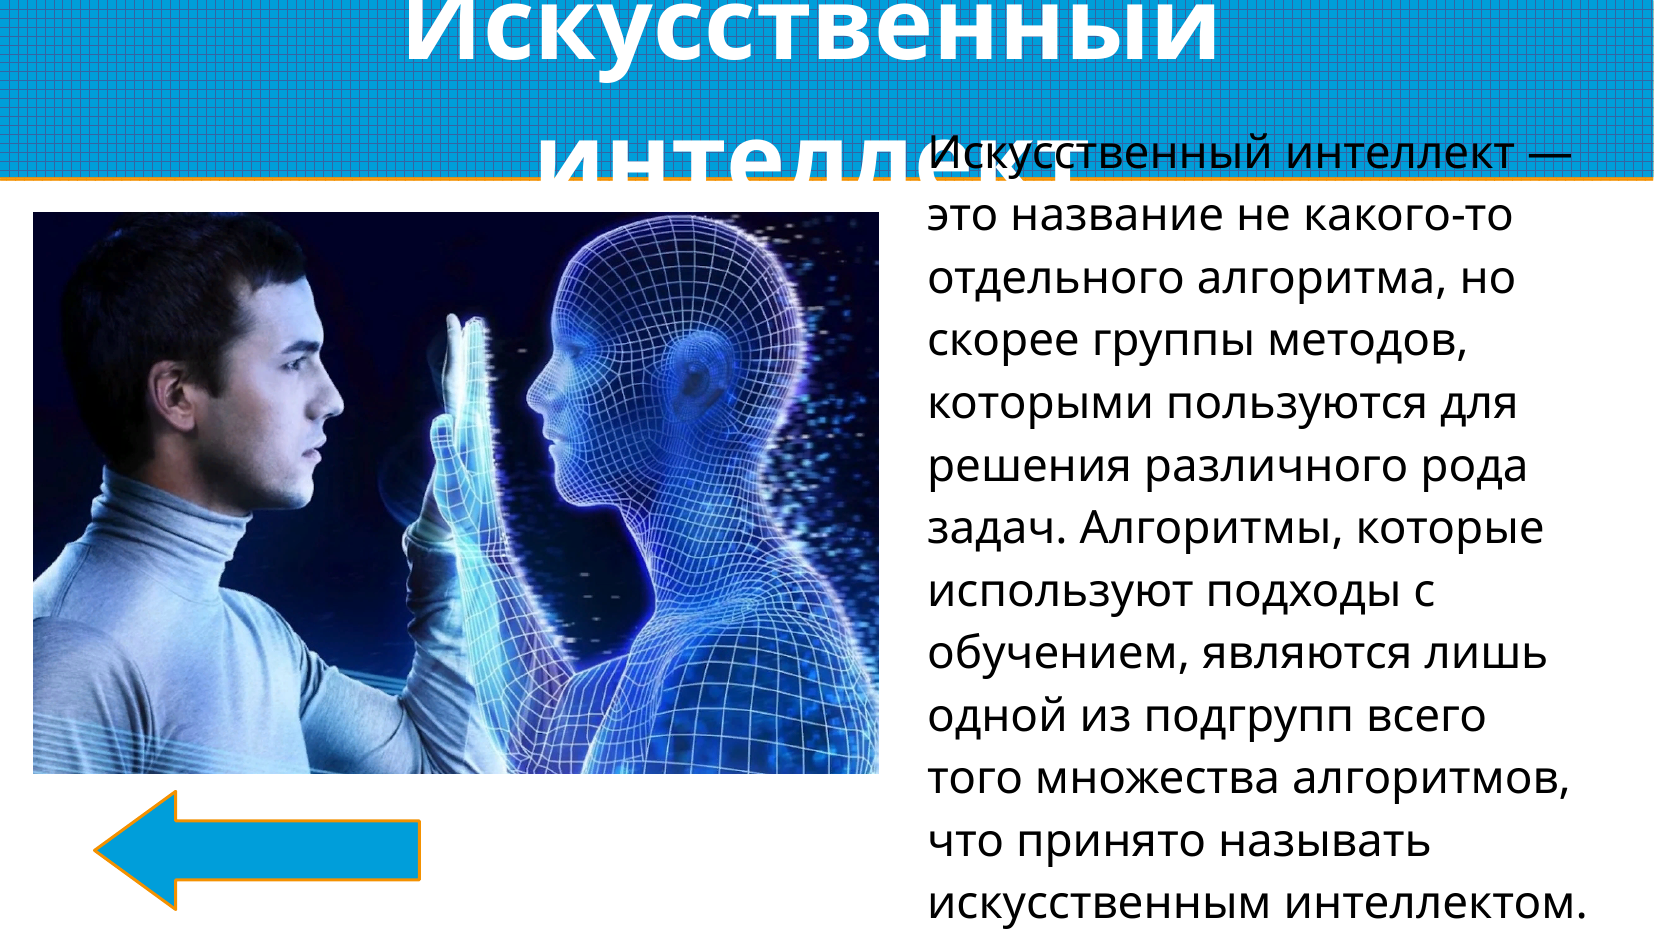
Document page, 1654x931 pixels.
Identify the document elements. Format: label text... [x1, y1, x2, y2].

text_box [94, 791, 420, 910]
picture [33, 212, 879, 774]
text_box Искусственный интеллект [118, 0, 1506, 236]
text_box Искусственный интеллект — это название не какого-то отдельного алгоритма, но скорее группы методов, которыми пользуются для решения различного рода задач. Алгоритмы, которые используют подходы с обучением, являются лишь одной из подгрупп всего того множества алгоритмов, что принято называть искусственным интеллектом. [921, 177, 1601, 931]
